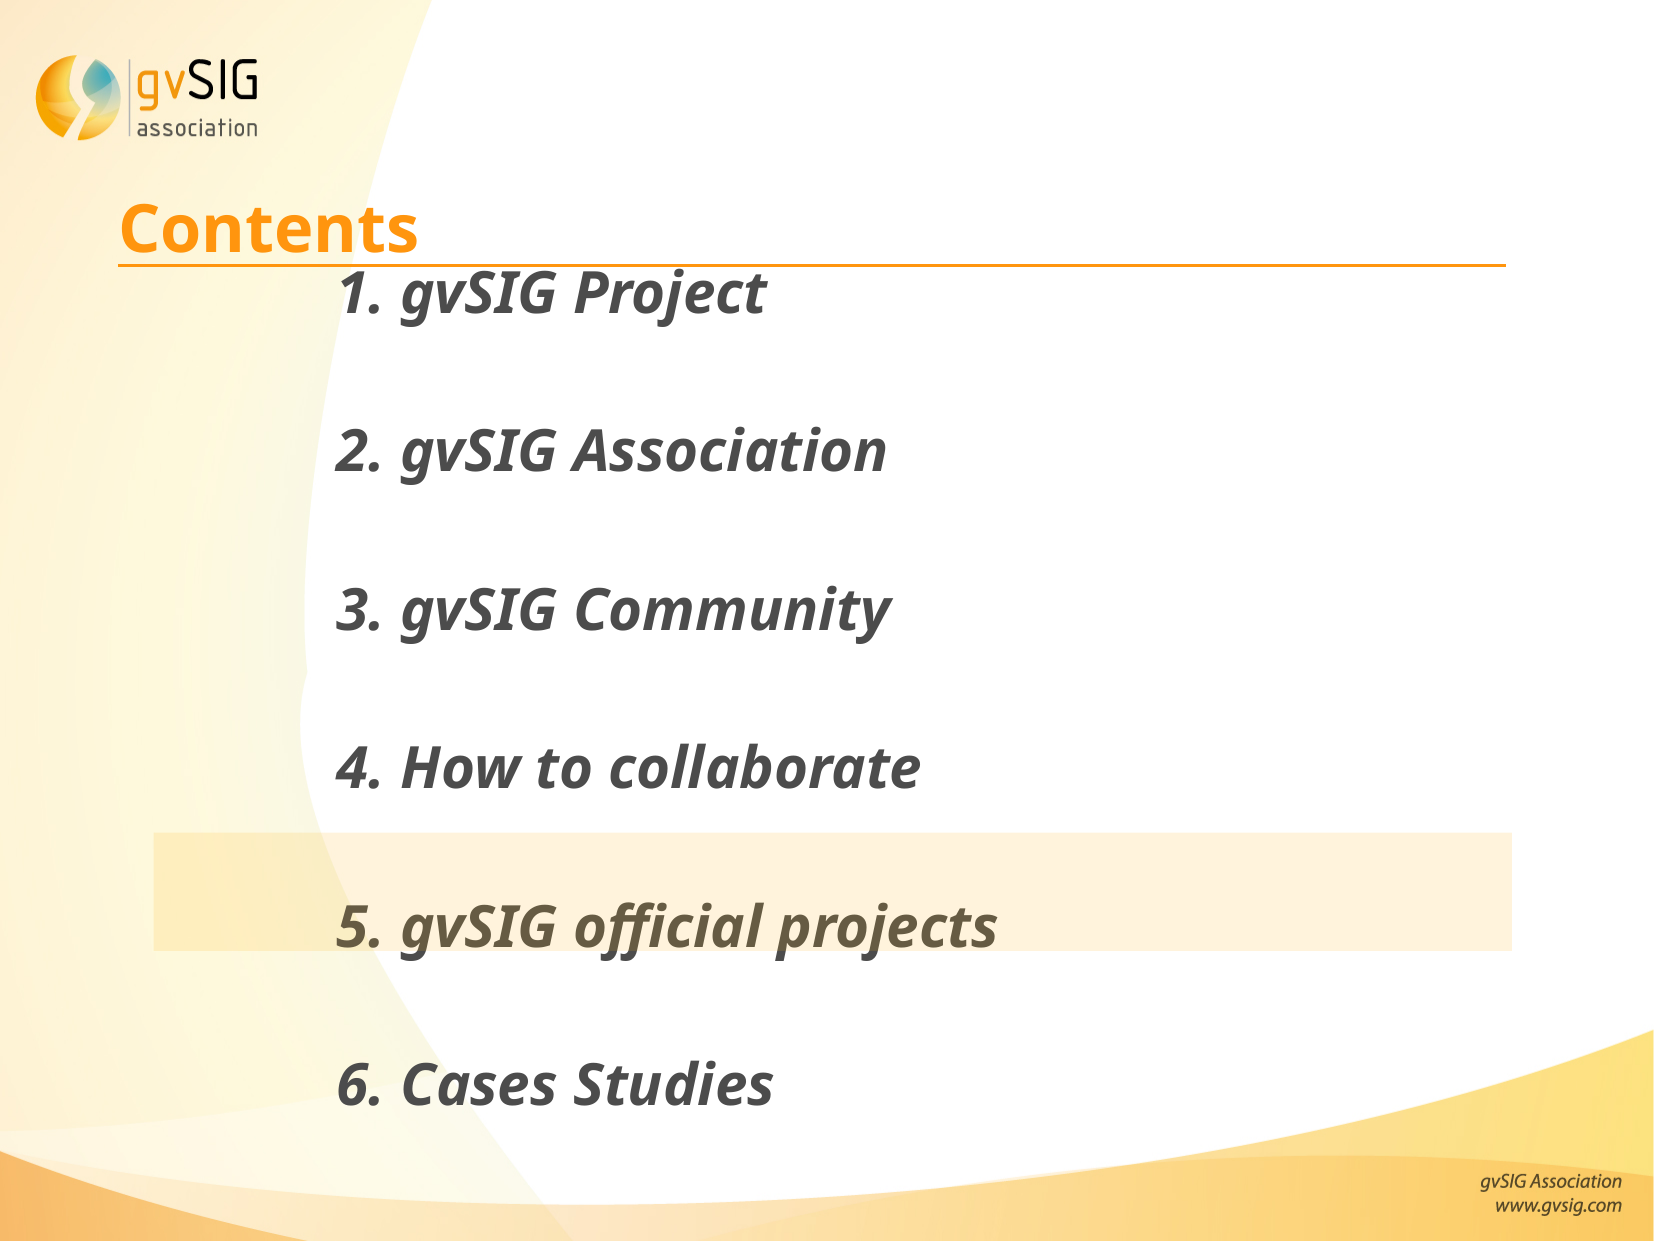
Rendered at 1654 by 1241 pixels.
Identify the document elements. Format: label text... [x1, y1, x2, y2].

title 1. gvSIG Project 2. gvSIG Association 3. gvSIG Community 4. How to collaborate 5. gvSIG official projects 6. Cases Studies [336, 314, 1654, 1060]
picture [529, 276, 755, 314]
picture [695, 287, 706, 295]
picture [476, 276, 535, 314]
title Contents [118, 177, 1607, 276]
text_box [153, 832, 1512, 951]
picture [0, 0, 1654, 1241]
picture [588, 279, 600, 291]
picture [411, 288, 423, 307]
picture [642, 288, 654, 307]
